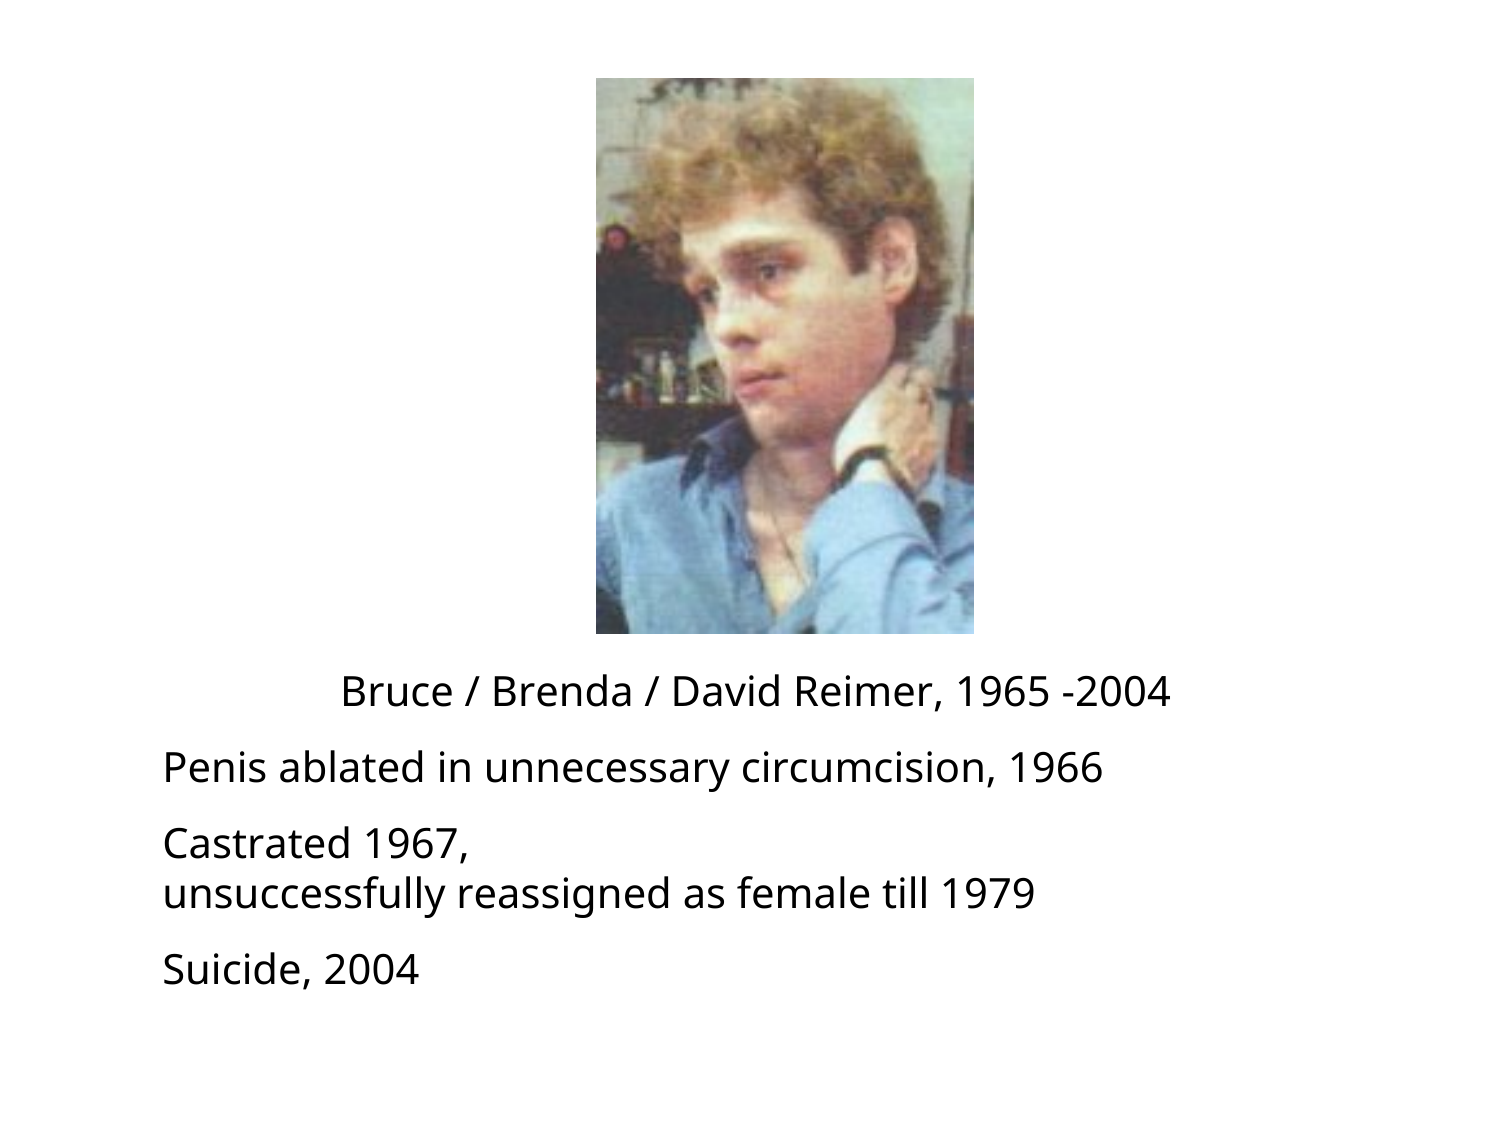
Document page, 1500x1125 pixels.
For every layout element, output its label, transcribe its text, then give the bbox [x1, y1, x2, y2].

text_box Bruce / Brenda / David Reimer, 1965 -2004 Penis ablated in unnecessary circumcision, 1966 Castrated 1967, unsuccessfully reassigned as female till 1979 Suicide, 2004 [147, 657, 1365, 1001]
picture [596, 78, 974, 634]
